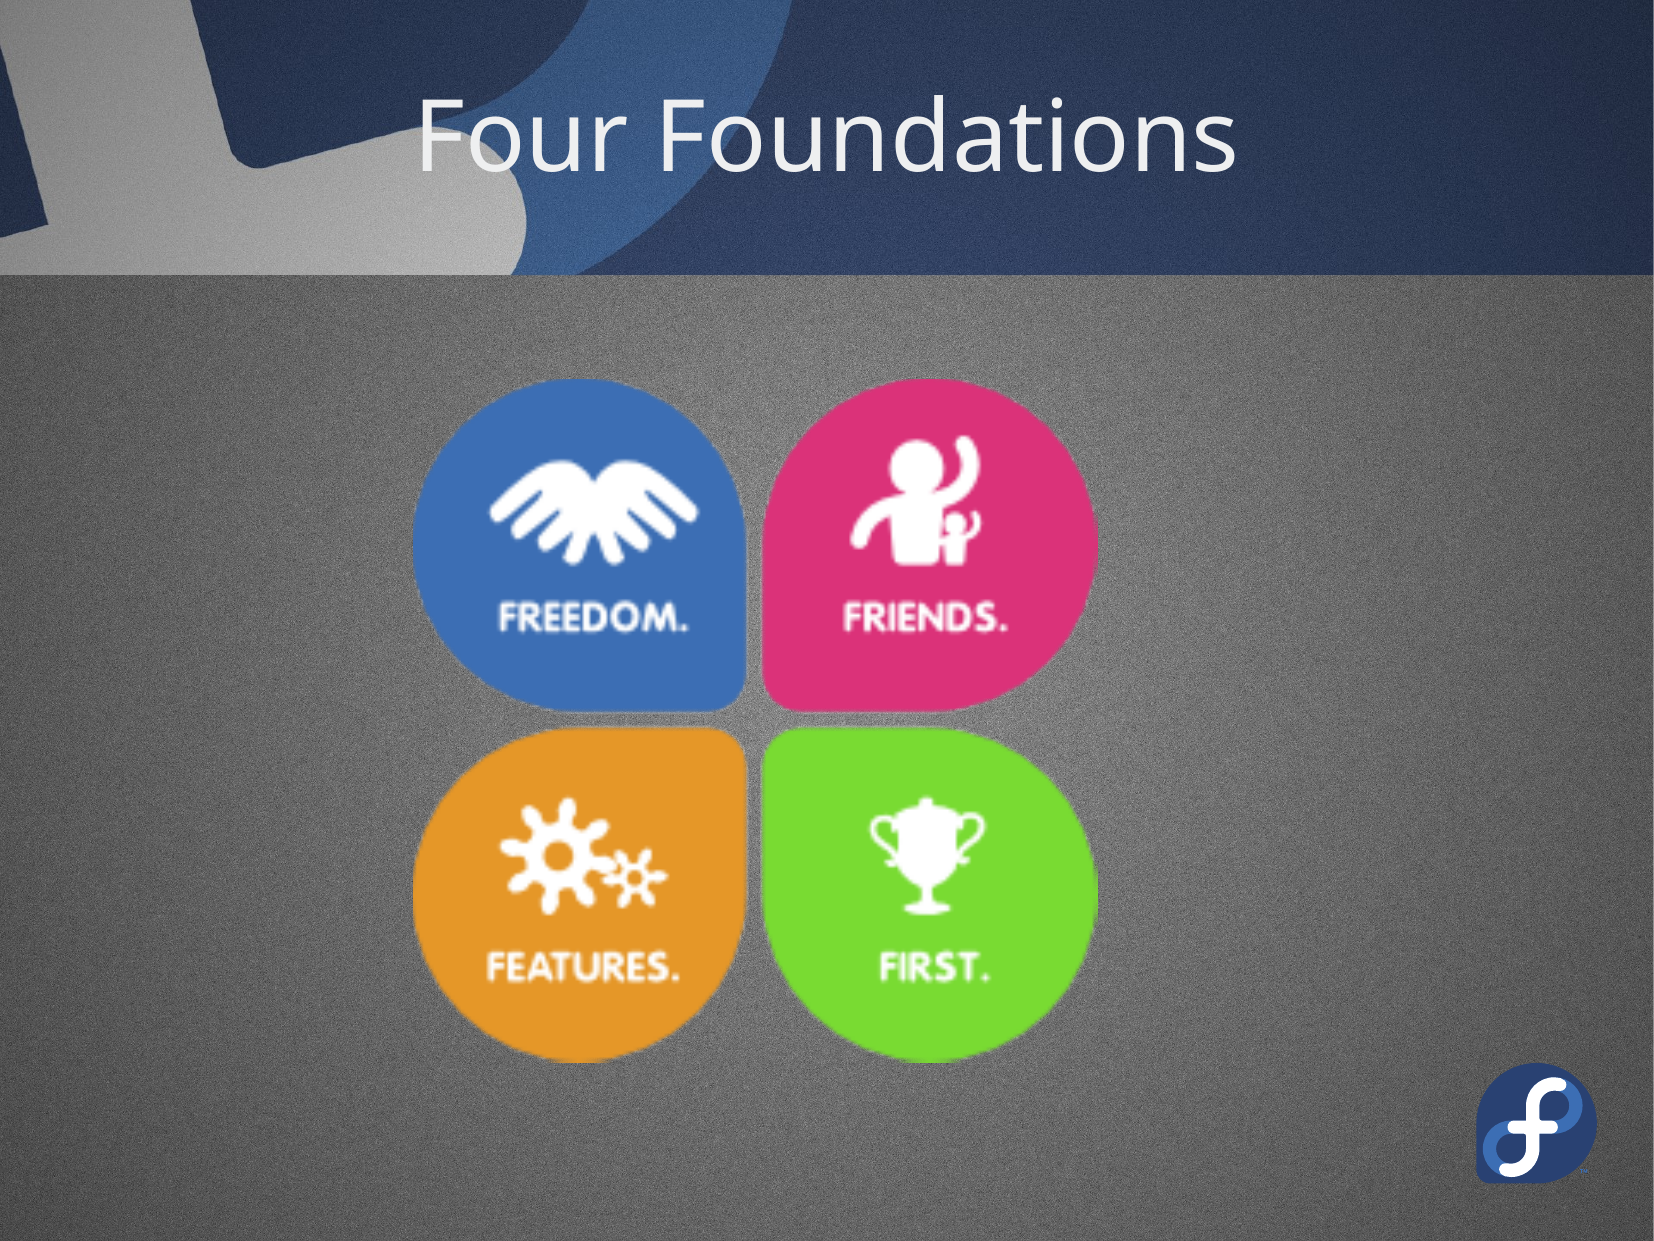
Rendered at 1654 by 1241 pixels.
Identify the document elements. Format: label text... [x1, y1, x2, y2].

title Four Foundations [88, 29, 1565, 237]
picture [0, 0, 1654, 1241]
